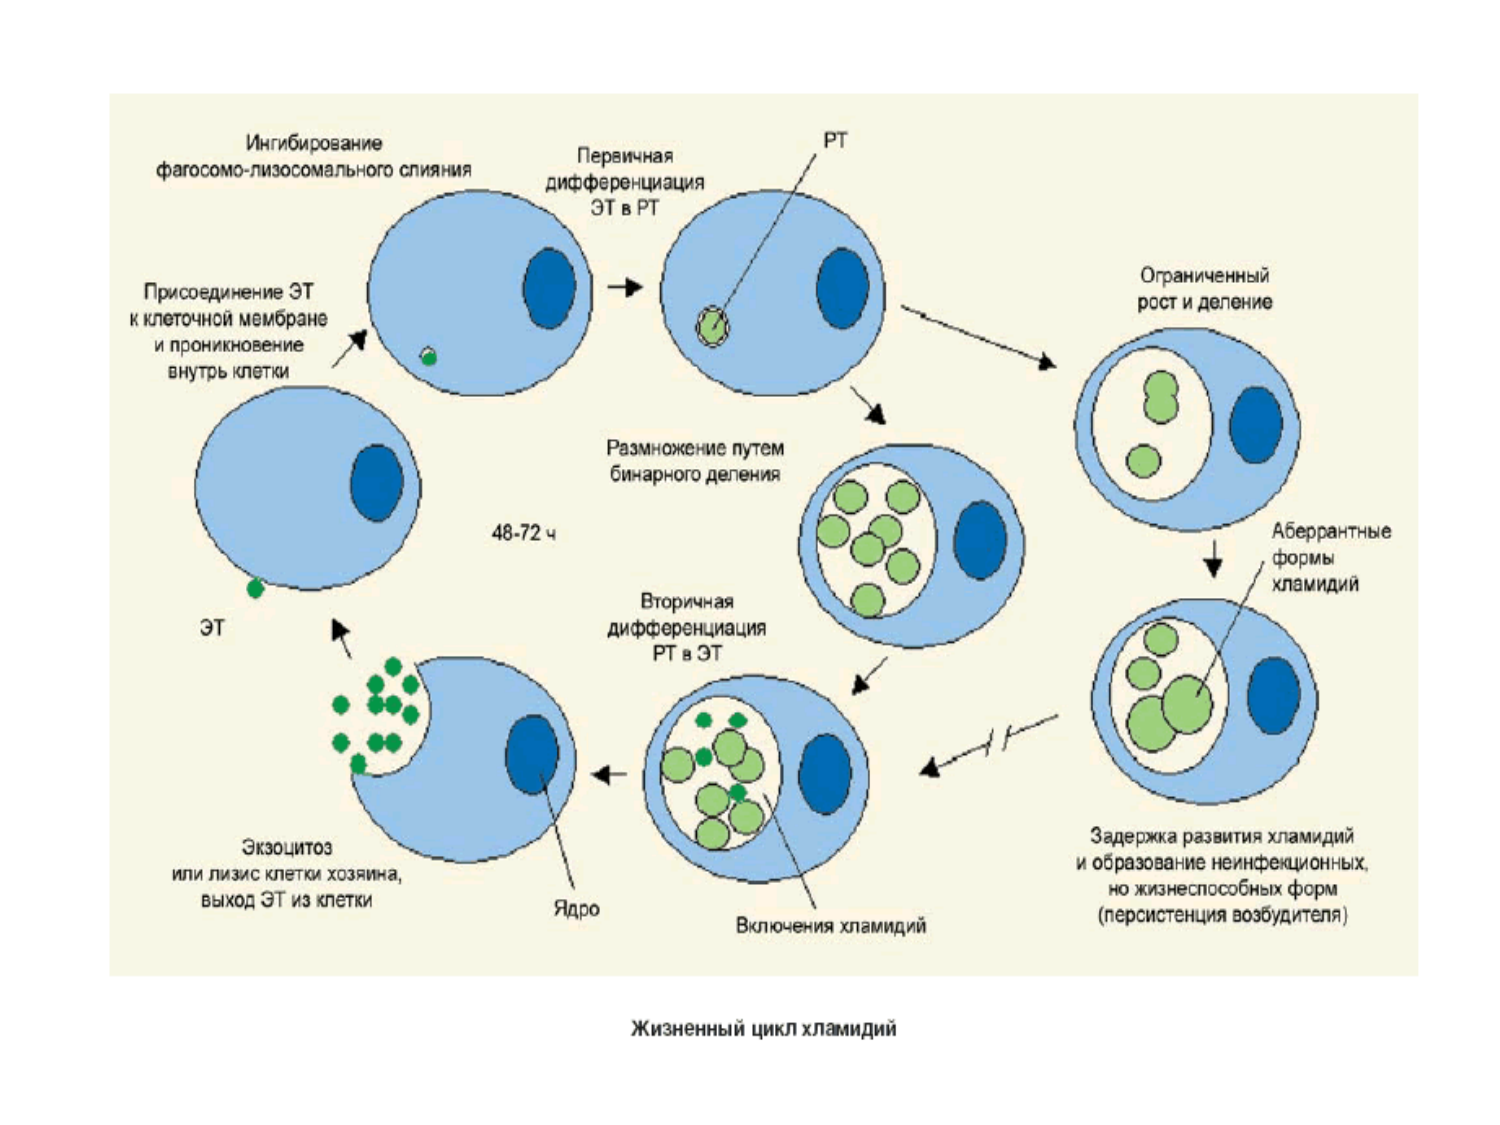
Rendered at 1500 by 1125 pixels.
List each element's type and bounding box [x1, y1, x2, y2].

picture [105, 81, 1430, 1055]
